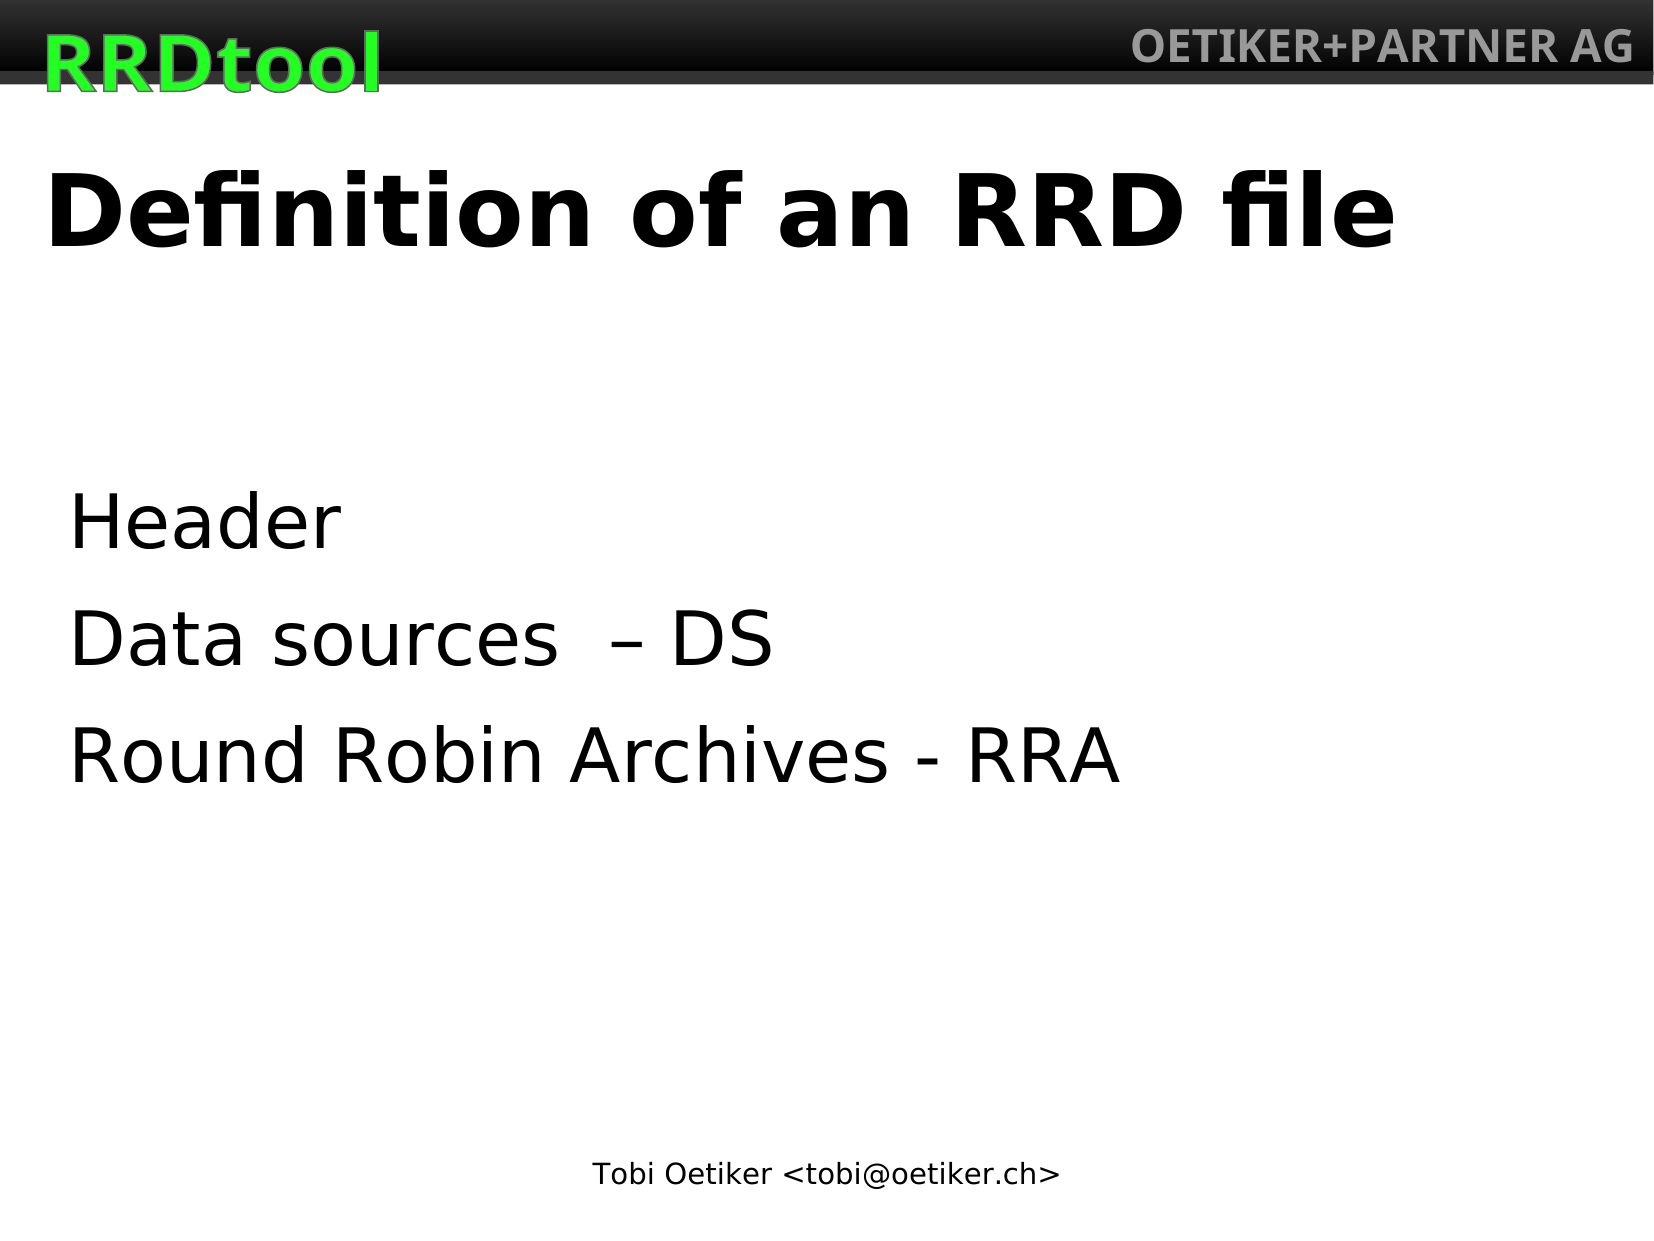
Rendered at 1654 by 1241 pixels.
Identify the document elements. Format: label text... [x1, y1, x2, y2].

list Header Data sources – DS Round Robin Archives - RRA [50, 478, 1571, 1064]
title Definition of an RRD file [43, 137, 1582, 287]
